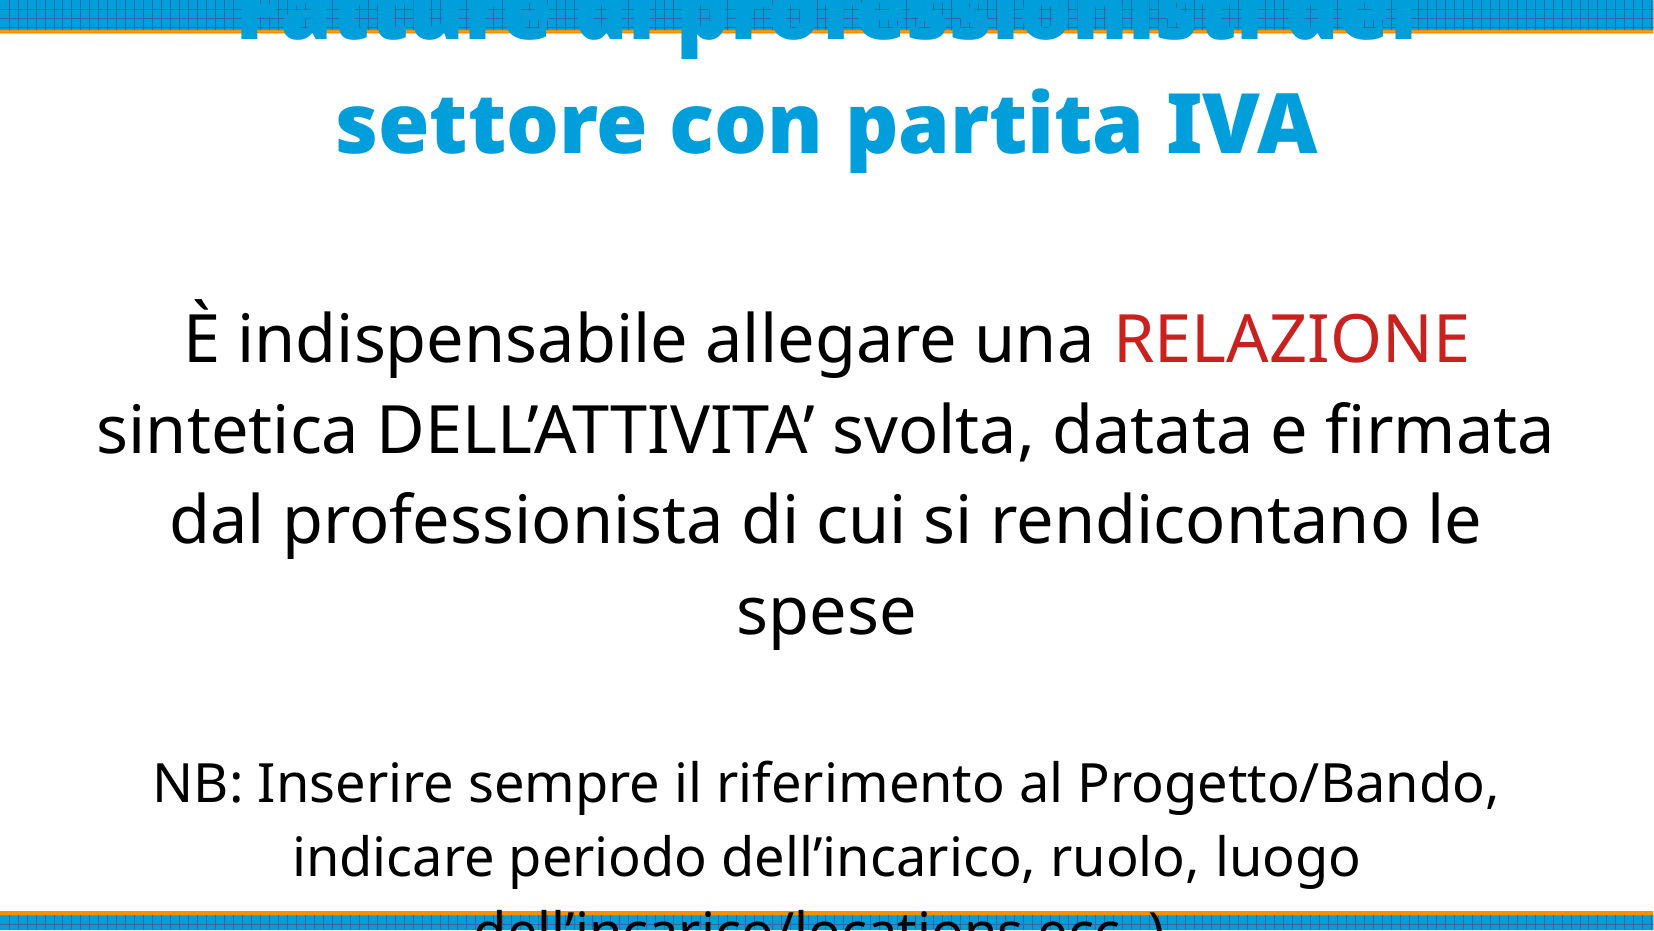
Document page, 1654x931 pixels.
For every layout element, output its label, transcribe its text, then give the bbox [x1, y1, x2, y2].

subtitle Fatture di professionisti del settore con partita IVA È indispensabile allegare una RELAZIONE sintetica DELL’ATTIVITA’ svolta, datata e firmata dal professionista di cui si rendicontano le spese NB: Inserire sempre il riferimento al Progetto/Bando, indicare periodo dell’incarico, ruolo, luogo dell’incarico/locations ecc..) [88, 31, 1565, 887]
